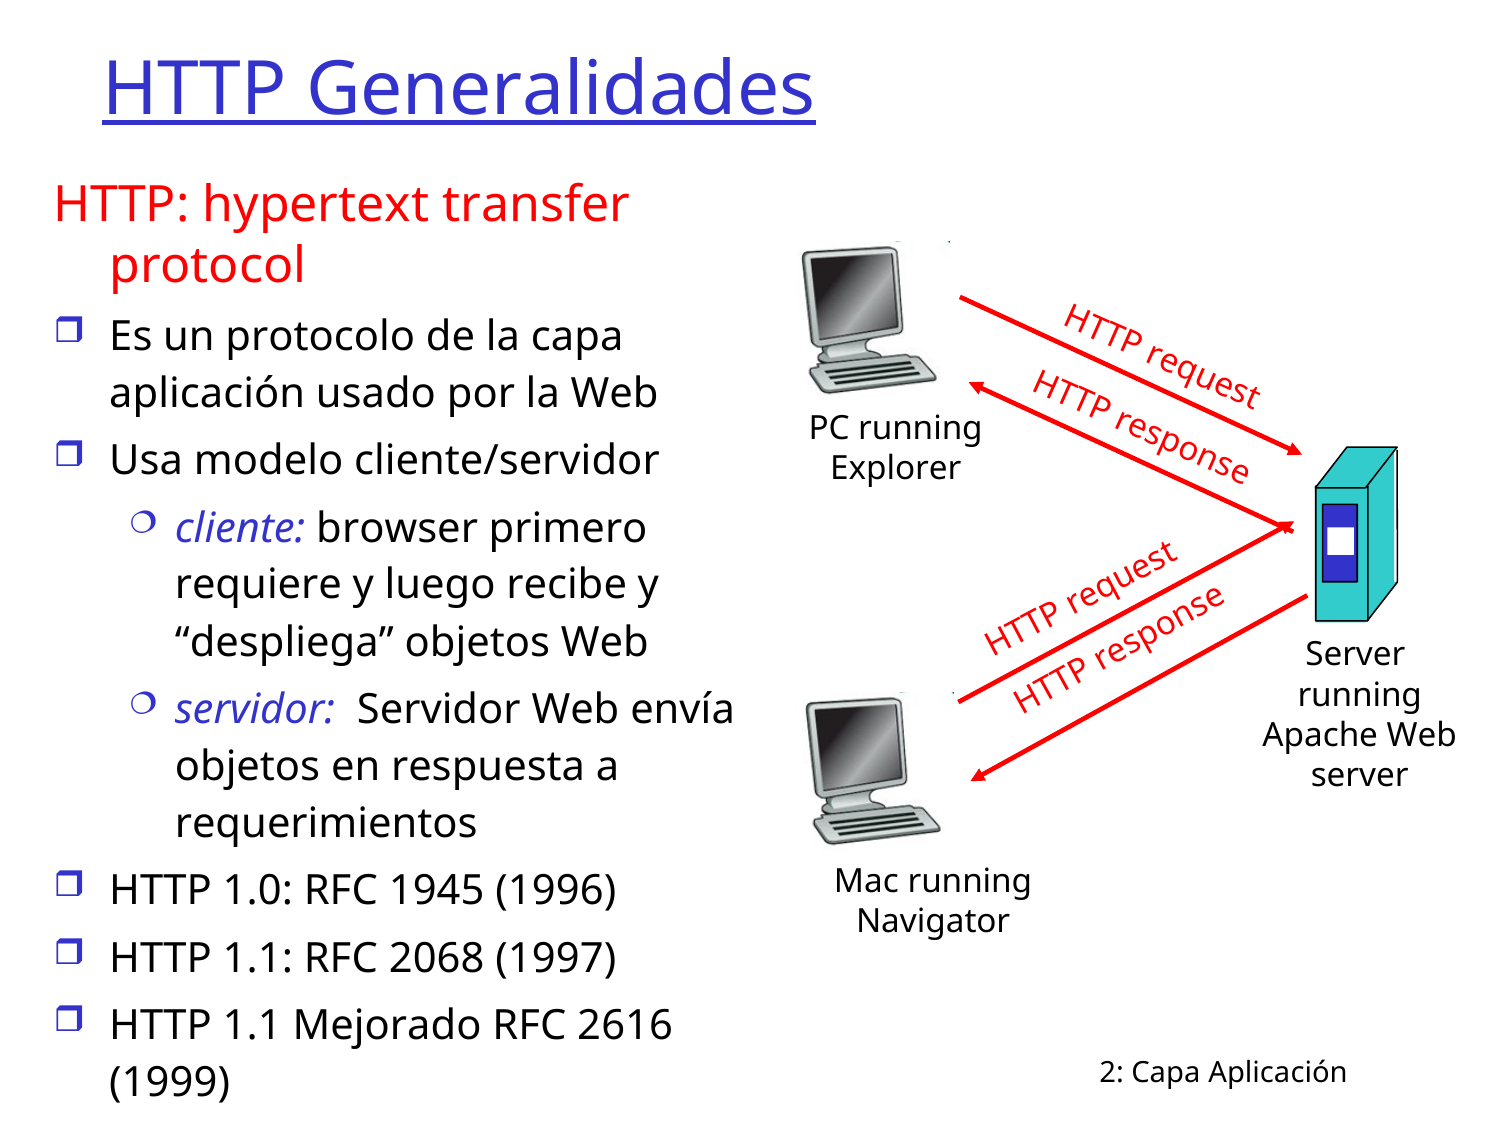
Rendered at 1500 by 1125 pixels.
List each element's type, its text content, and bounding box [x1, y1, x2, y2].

picture [804, 241, 950, 401]
text_box HTTP response [991, 562, 1248, 736]
text_box HTTP request [1041, 285, 1283, 431]
title HTTP Generalidades [87, 23, 1463, 150]
text_box PC running Explorer [793, 402, 999, 495]
text_box Server running Apache Web server [1247, 629, 1473, 801]
list HTTP: hypertext transfer protocol Es un protocolo de la capa aplicación usado por la Web Usa modelo cliente/servidor cliente: browser primero requiere y luego recibe y “despliega” objetos Web servidor: Servidor Web envía objetos en respuesta a requerimientos HTTP 1.0: RFC 1945 (1996) HTTP 1.1: RFC 2068 (1997) HTTP 1.1 Mejorado RFC 2616 (1999) [38, 164, 804, 979]
text_box HTTP response [1010, 351, 1274, 506]
text_box [1315, 447, 1398, 623]
text_box Mac running Navigator [819, 856, 1048, 948]
picture [804, 692, 954, 852]
text_box HTTP request [962, 519, 1199, 679]
